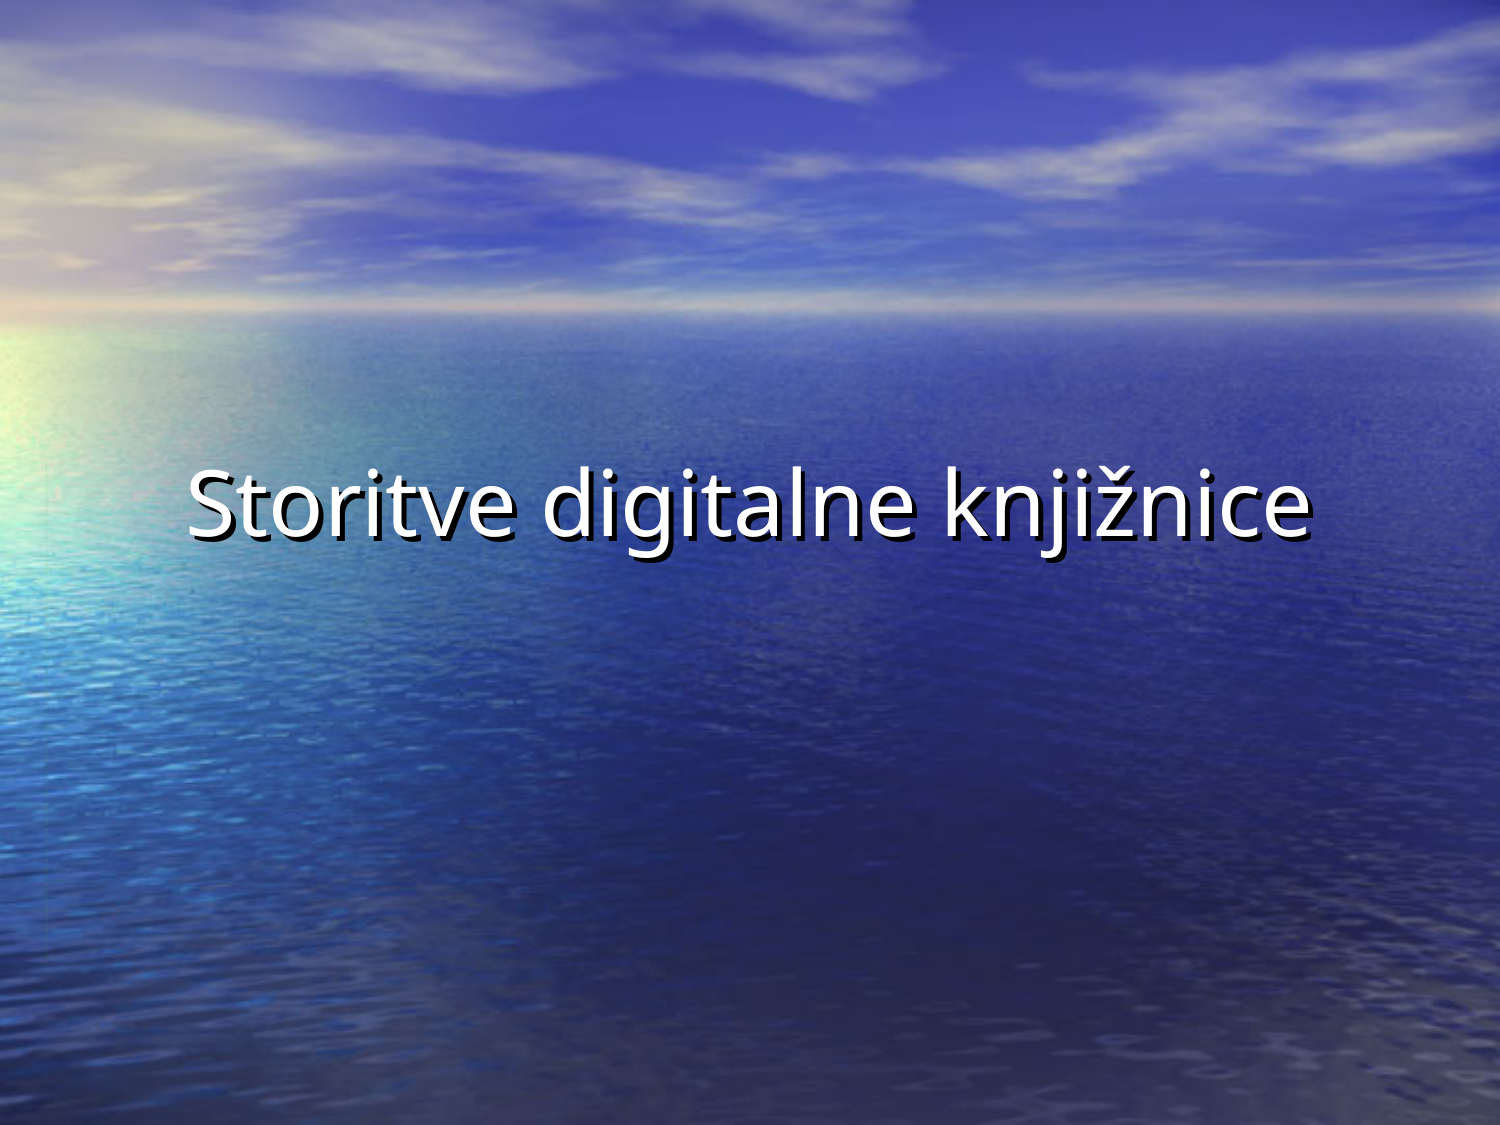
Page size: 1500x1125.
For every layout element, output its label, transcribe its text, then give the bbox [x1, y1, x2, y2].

title Storitve digitalne knjižnice [112, 327, 1388, 563]
picture [0, 0, 1500, 1125]
